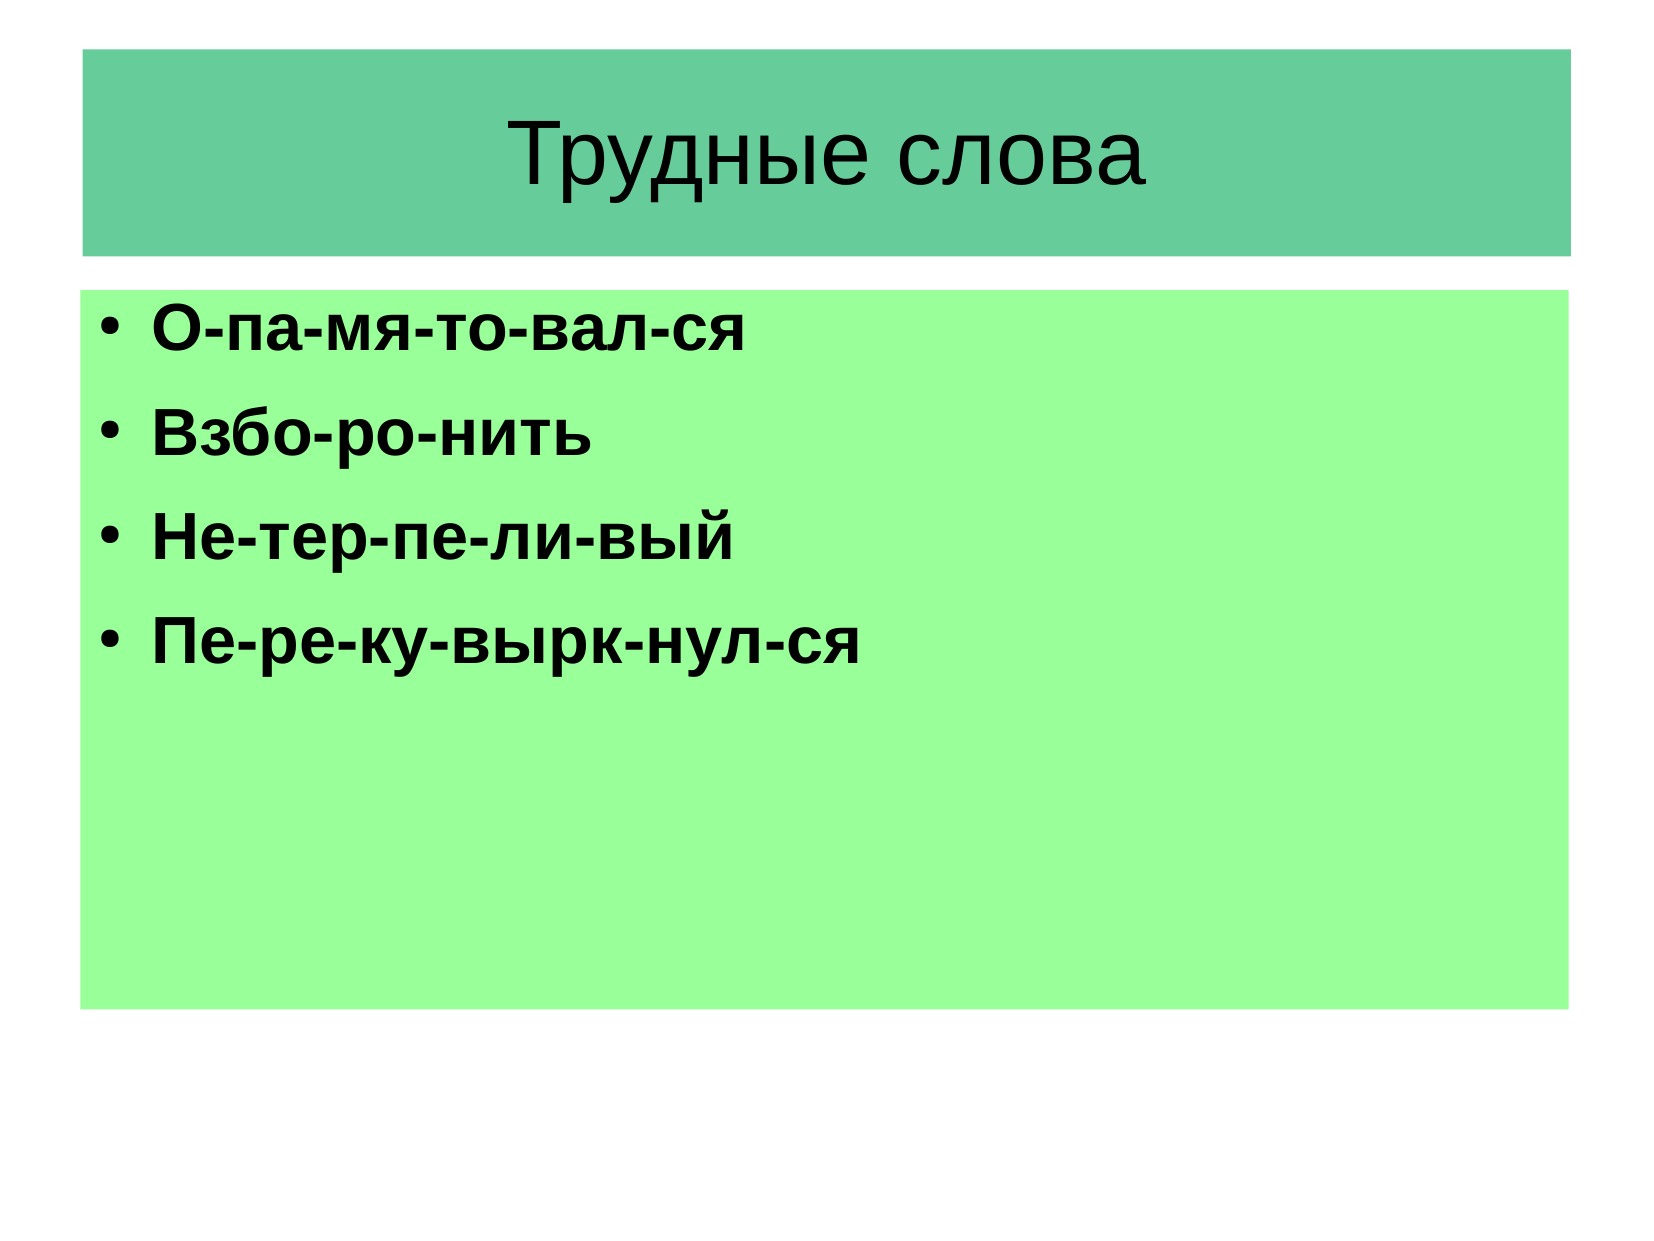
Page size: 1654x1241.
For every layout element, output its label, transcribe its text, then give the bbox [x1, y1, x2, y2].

title Трудные слова [82, 49, 1571, 257]
list О-па-мя-то-вал-ся Взбо-ро-нить Не-тер-пе-ли-вый Пе-ре-ку-вырк-нул-ся [80, 290, 1569, 1010]
